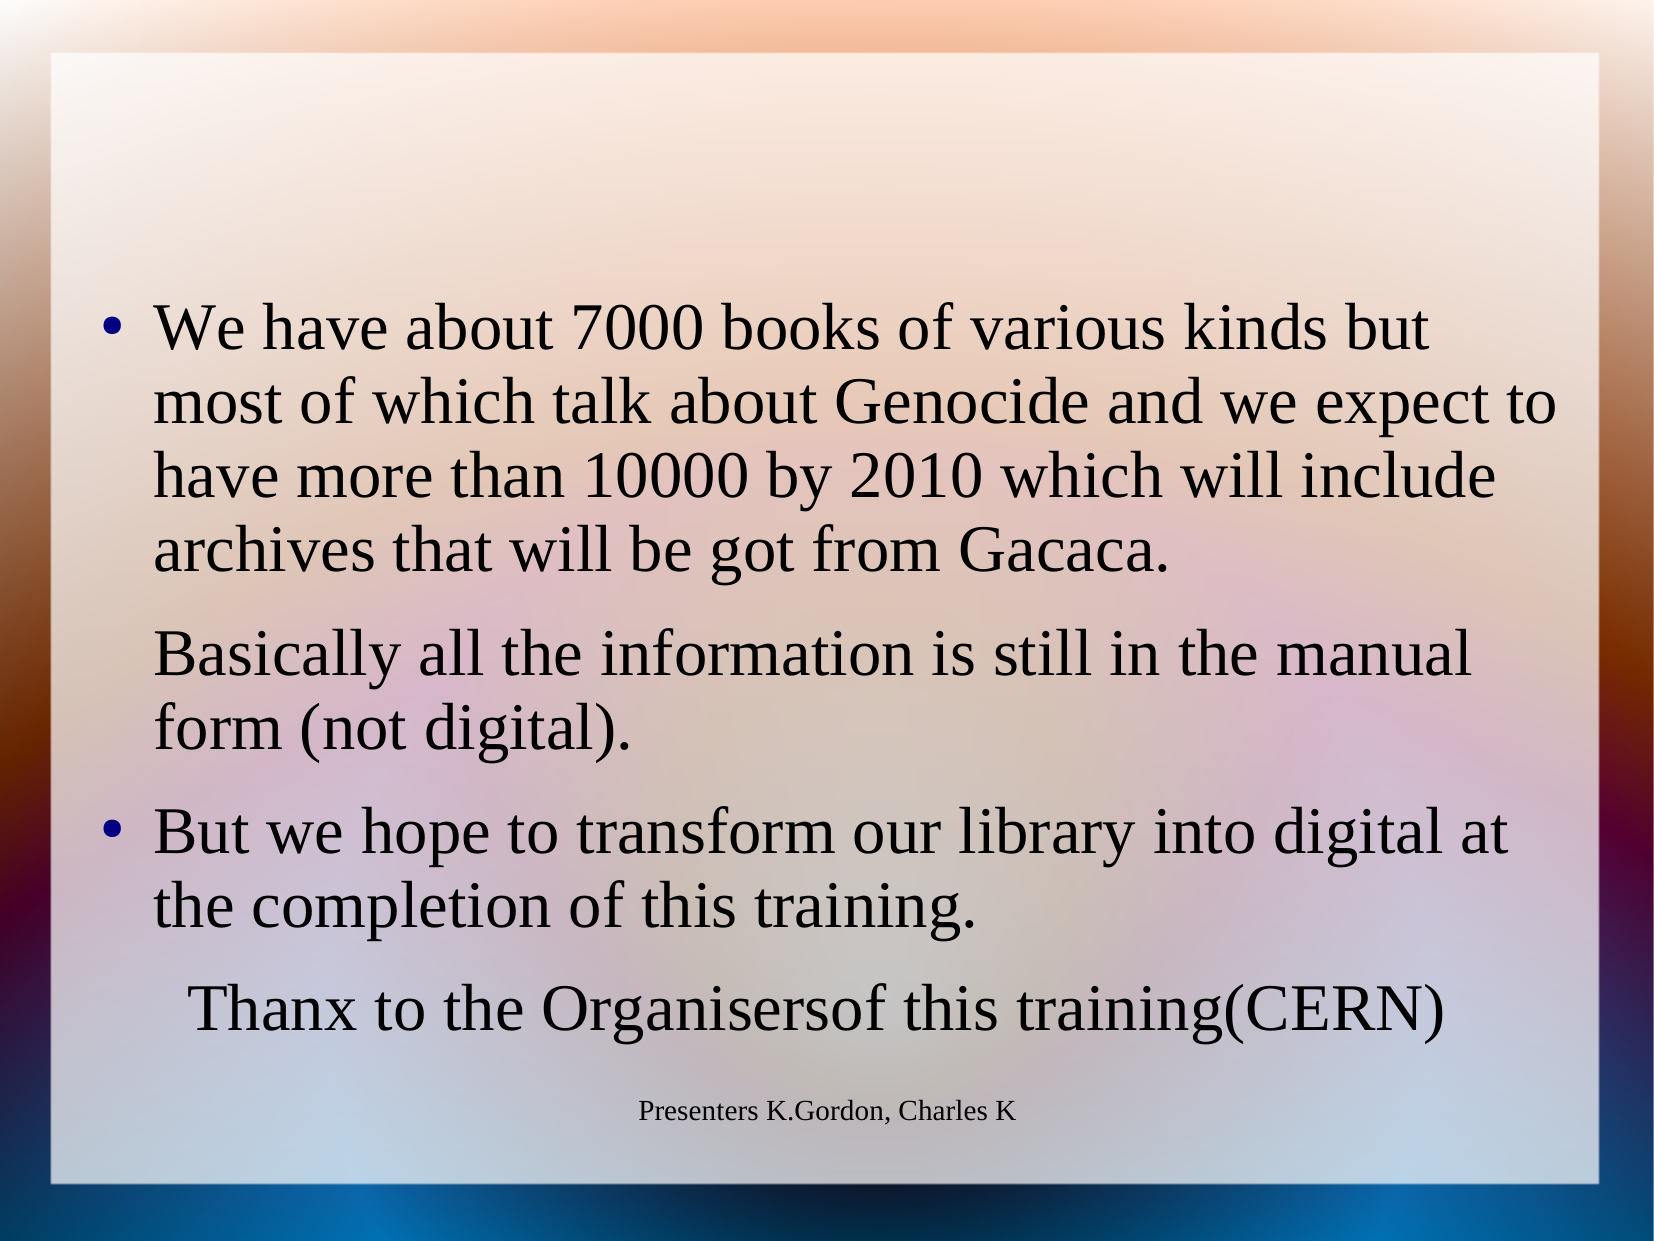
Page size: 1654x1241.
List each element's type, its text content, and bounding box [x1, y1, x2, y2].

picture [0, 0, 1654, 1241]
list We have about 7000 books of various kinds but most of which talk about Genocide and we expect to have more than 10000 by 2010 which will include archives that will be got from Gacaca. Basically all the information is still in the manual form (not digital). But we hope to transform our library into digital at the completion of this training. Thanx to the Organisersof this training(CERN) [82, 290, 1571, 1094]
